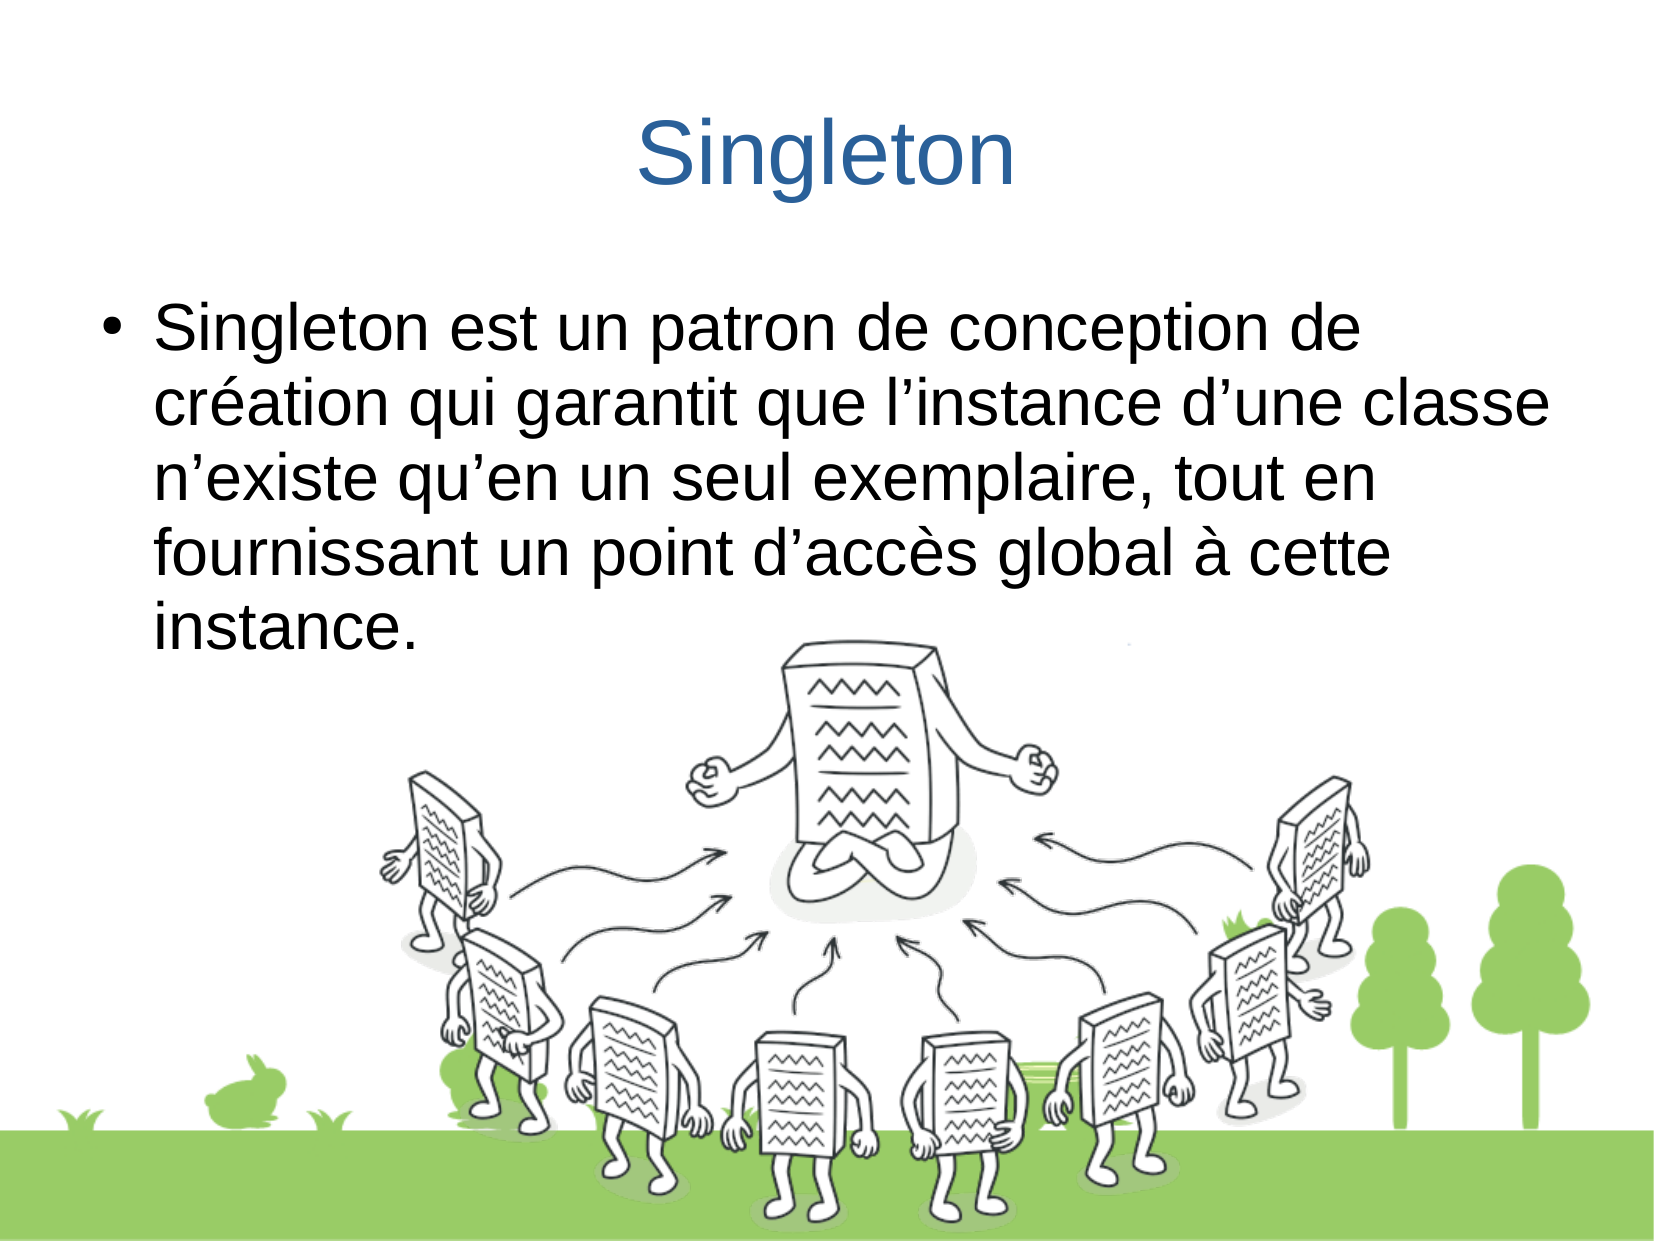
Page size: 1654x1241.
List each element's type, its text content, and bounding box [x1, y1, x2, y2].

picture [0, 0, 1654, 1241]
list Singleton est un patron de conception de création qui garantit que l’instance d’une classe n’existe qu’en un seul exemplaire, tout en fournissant un point d’accès global à cette instance. [82, 290, 1571, 1010]
title Singleton [82, 49, 1571, 257]
